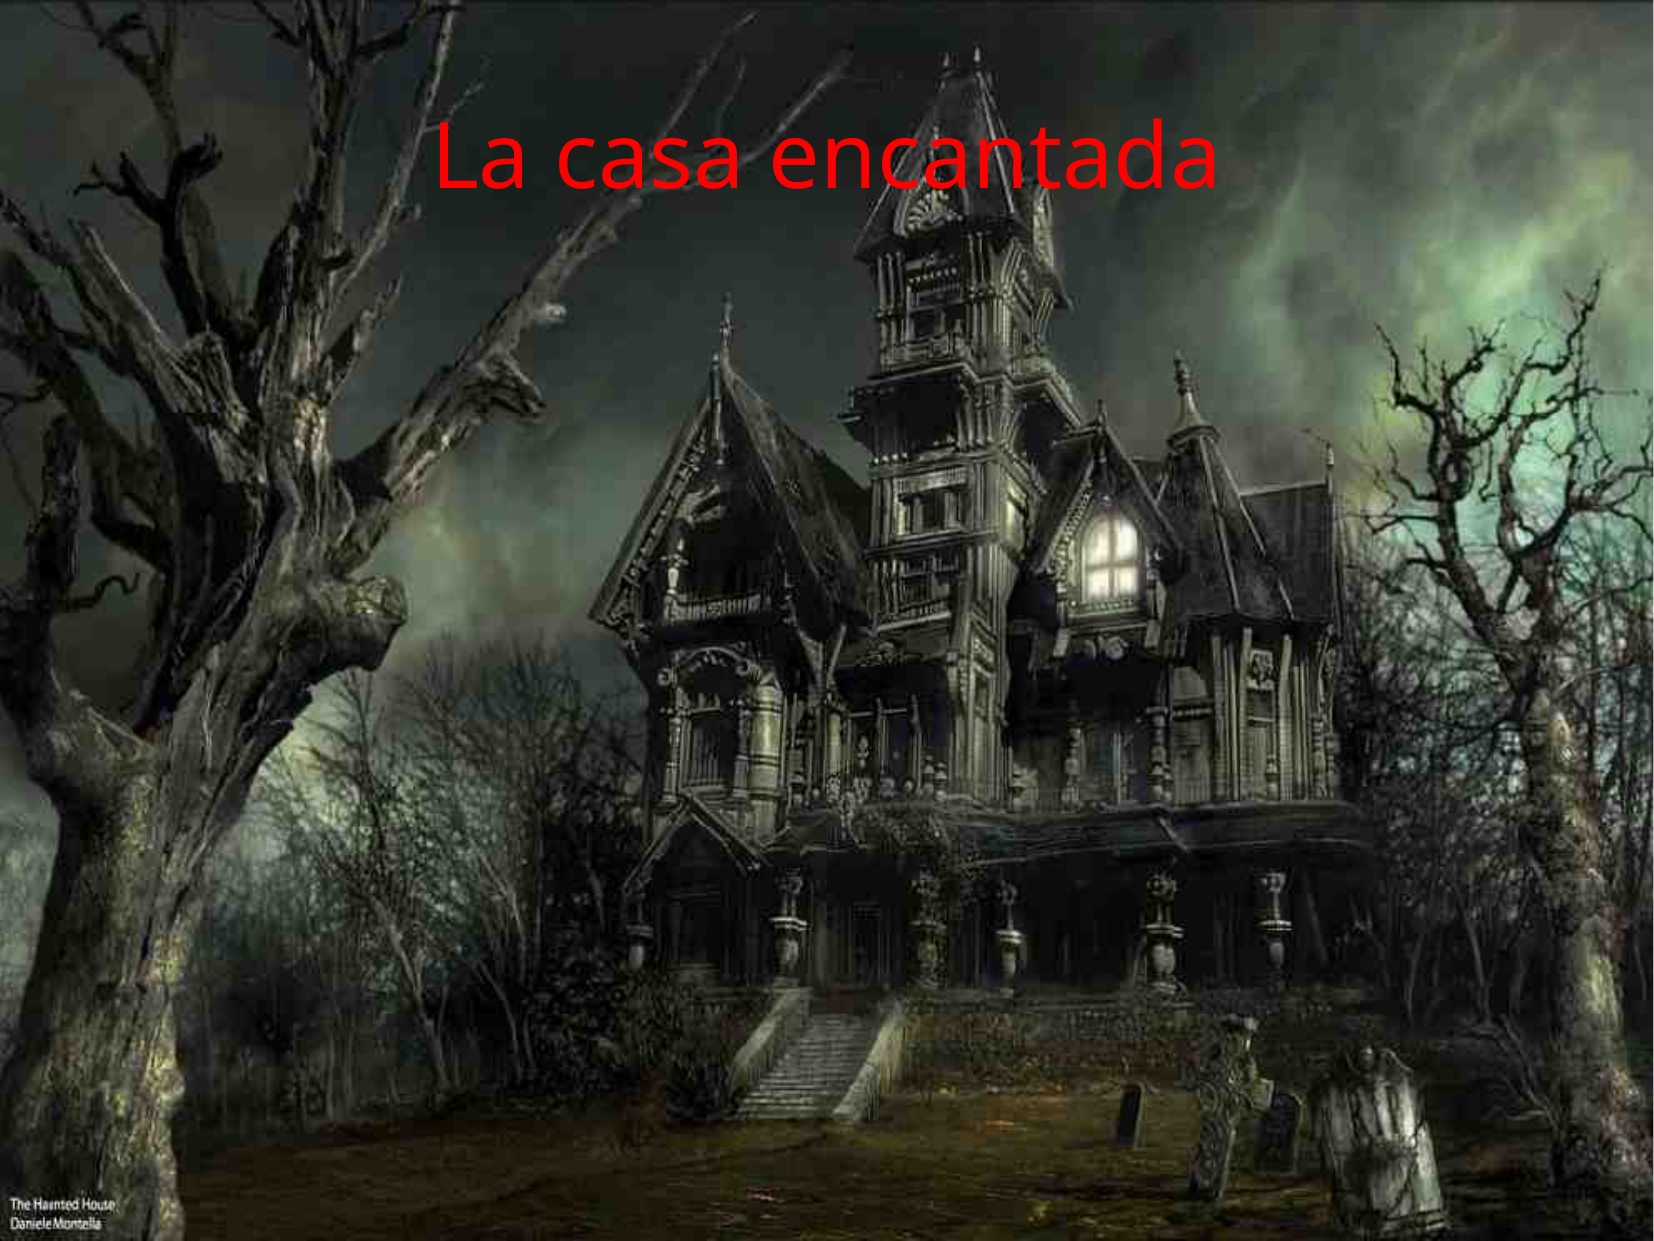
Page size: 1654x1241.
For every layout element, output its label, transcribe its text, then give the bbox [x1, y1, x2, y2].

title La casa encantada [82, 49, 1571, 257]
picture [0, 0, 1654, 1241]
